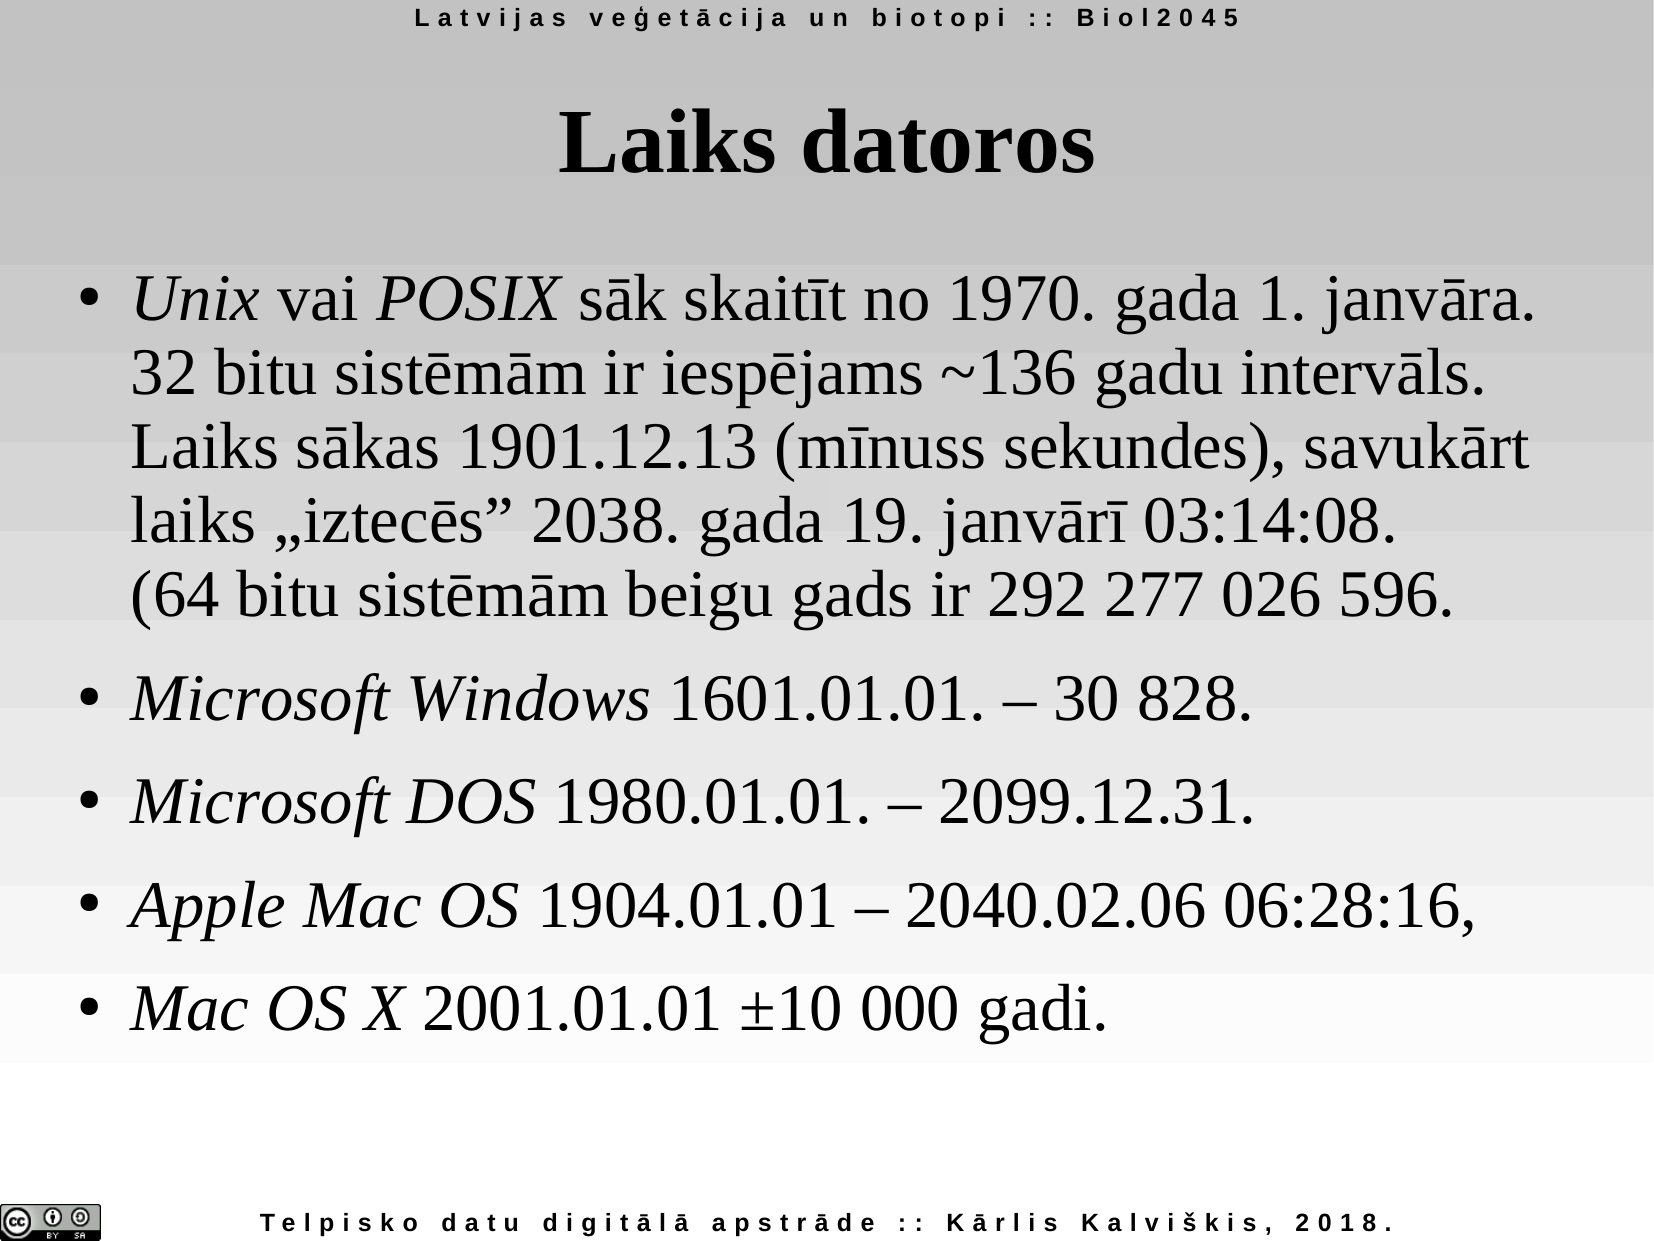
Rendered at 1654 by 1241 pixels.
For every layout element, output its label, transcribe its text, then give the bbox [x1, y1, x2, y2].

picture [0, 0, 1654, 1241]
title Laiks datoros [59, 37, 1596, 246]
list Unix vai POSIX sāk skaitīt no 1970. gada 1. janvāra. 32 bitu sistēmām ir iespējams ~136 gadu intervāls. Laiks sākas 1901.12.13 (mīnuss sekundes), savukārt laiks „iztecēs” 2038. gada 19. janvārī 03:14:08. (64 bitu sistēmām beigu gads ir 292 277 026 596. Microsoft Windows 1601.01.01. – 30 828. Microsoft DOS 1980.01.01. – 2099.12.31. Apple Mac OS 1904.01.01 – 2040.02.06 06:28:16, Mac OS X 2001.01.01 ±10 000 gadi. [59, 261, 1596, 1046]
